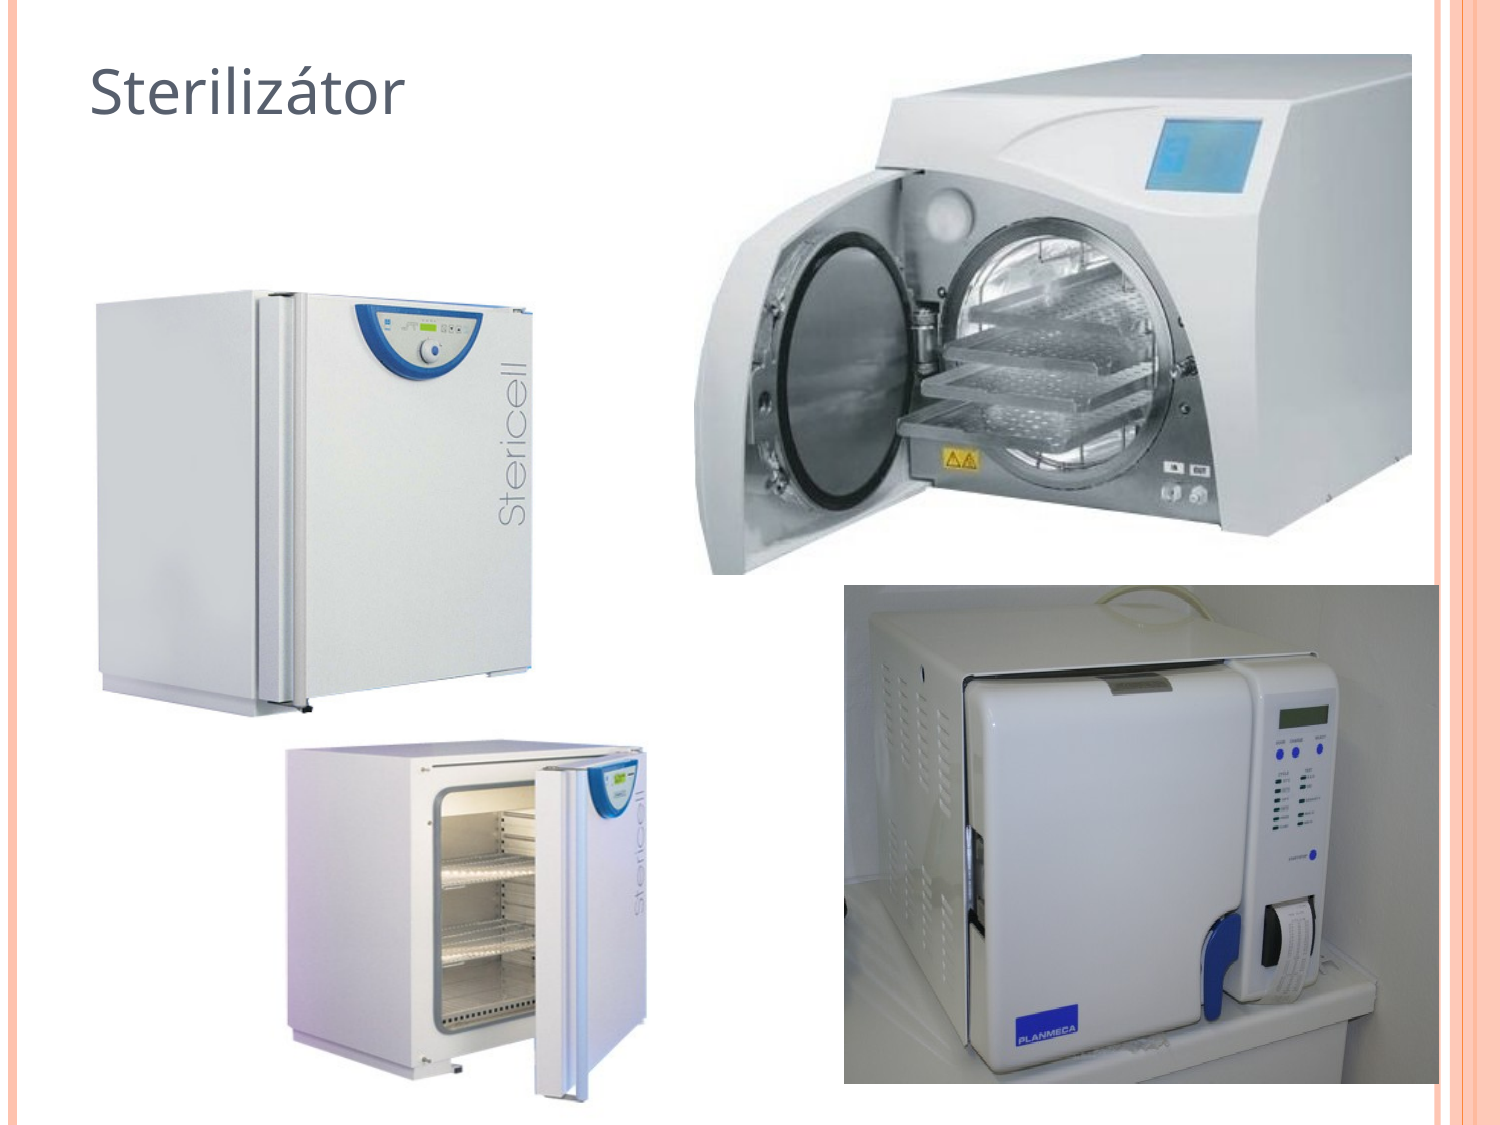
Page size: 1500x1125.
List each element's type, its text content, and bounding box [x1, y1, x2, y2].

title Sterilizátor [75, 45, 1300, 233]
picture [844, 585, 1439, 1084]
picture [694, 54, 1412, 575]
picture [41, 219, 712, 1125]
